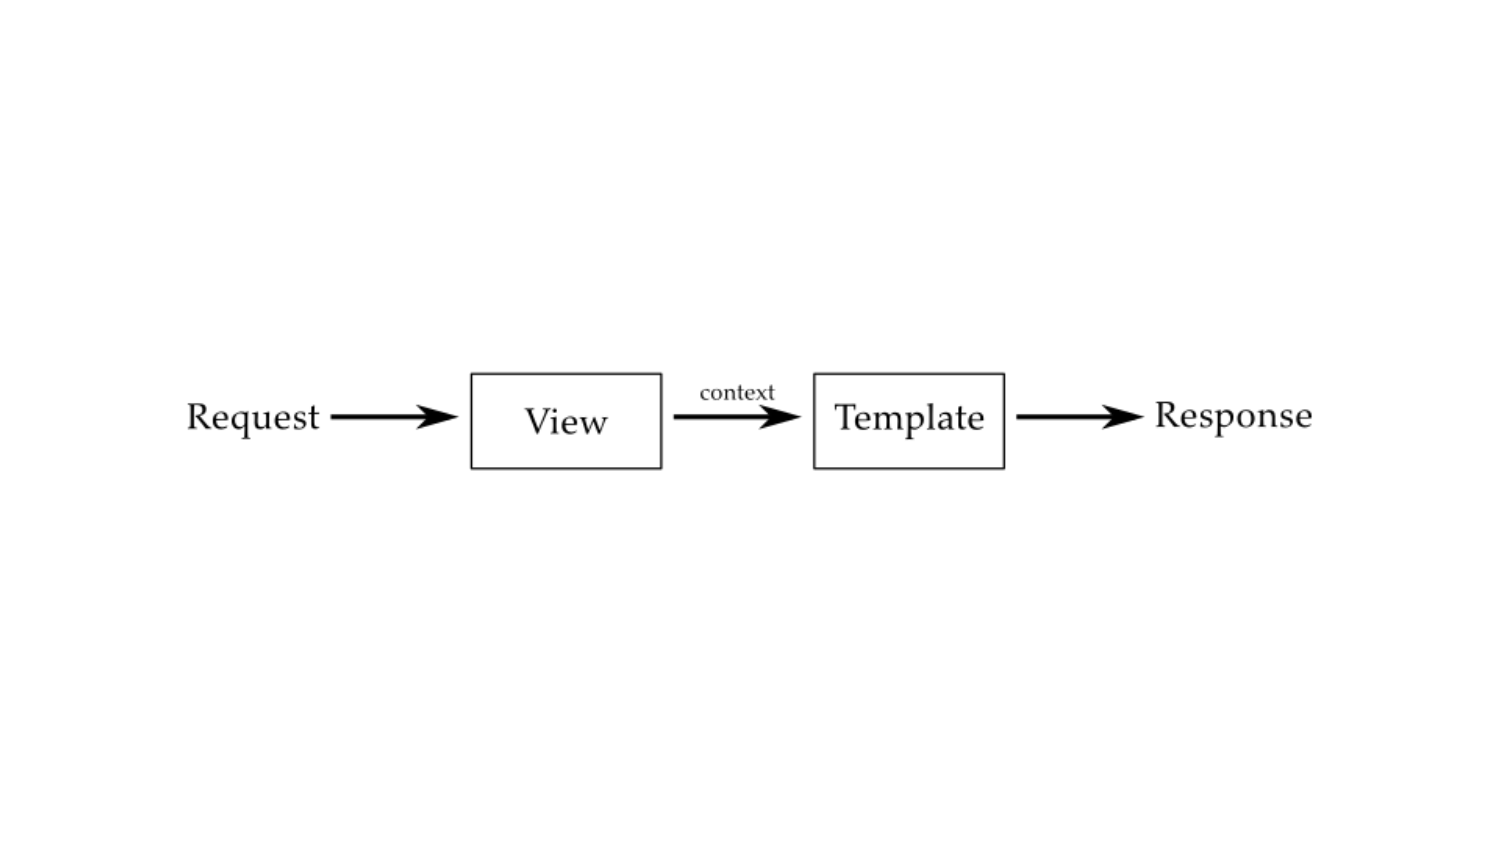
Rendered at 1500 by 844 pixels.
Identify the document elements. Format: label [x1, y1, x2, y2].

picture [121, 75, 1379, 768]
